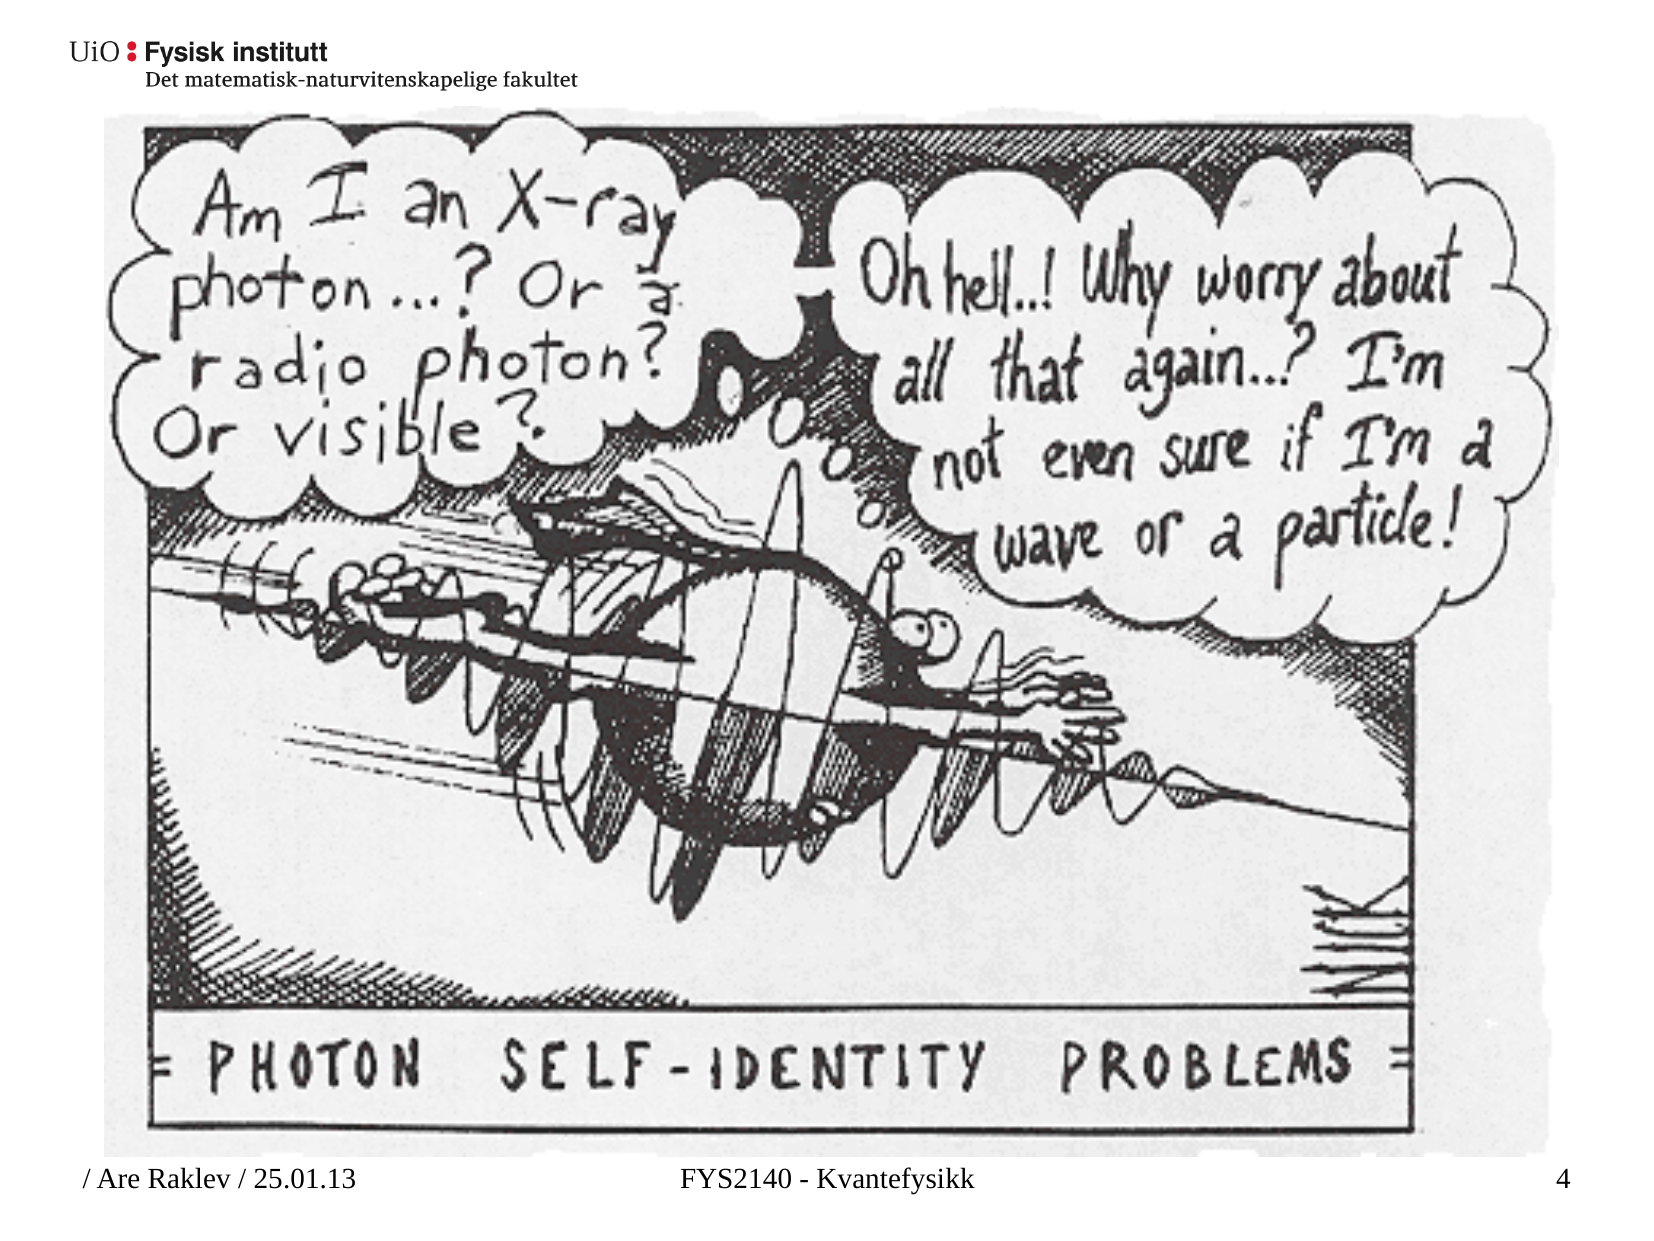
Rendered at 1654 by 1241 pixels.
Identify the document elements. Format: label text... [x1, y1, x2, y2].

picture [104, 106, 1559, 1157]
picture [68, 37, 581, 93]
title Comptons eksperiment [82, 90, 1571, 298]
